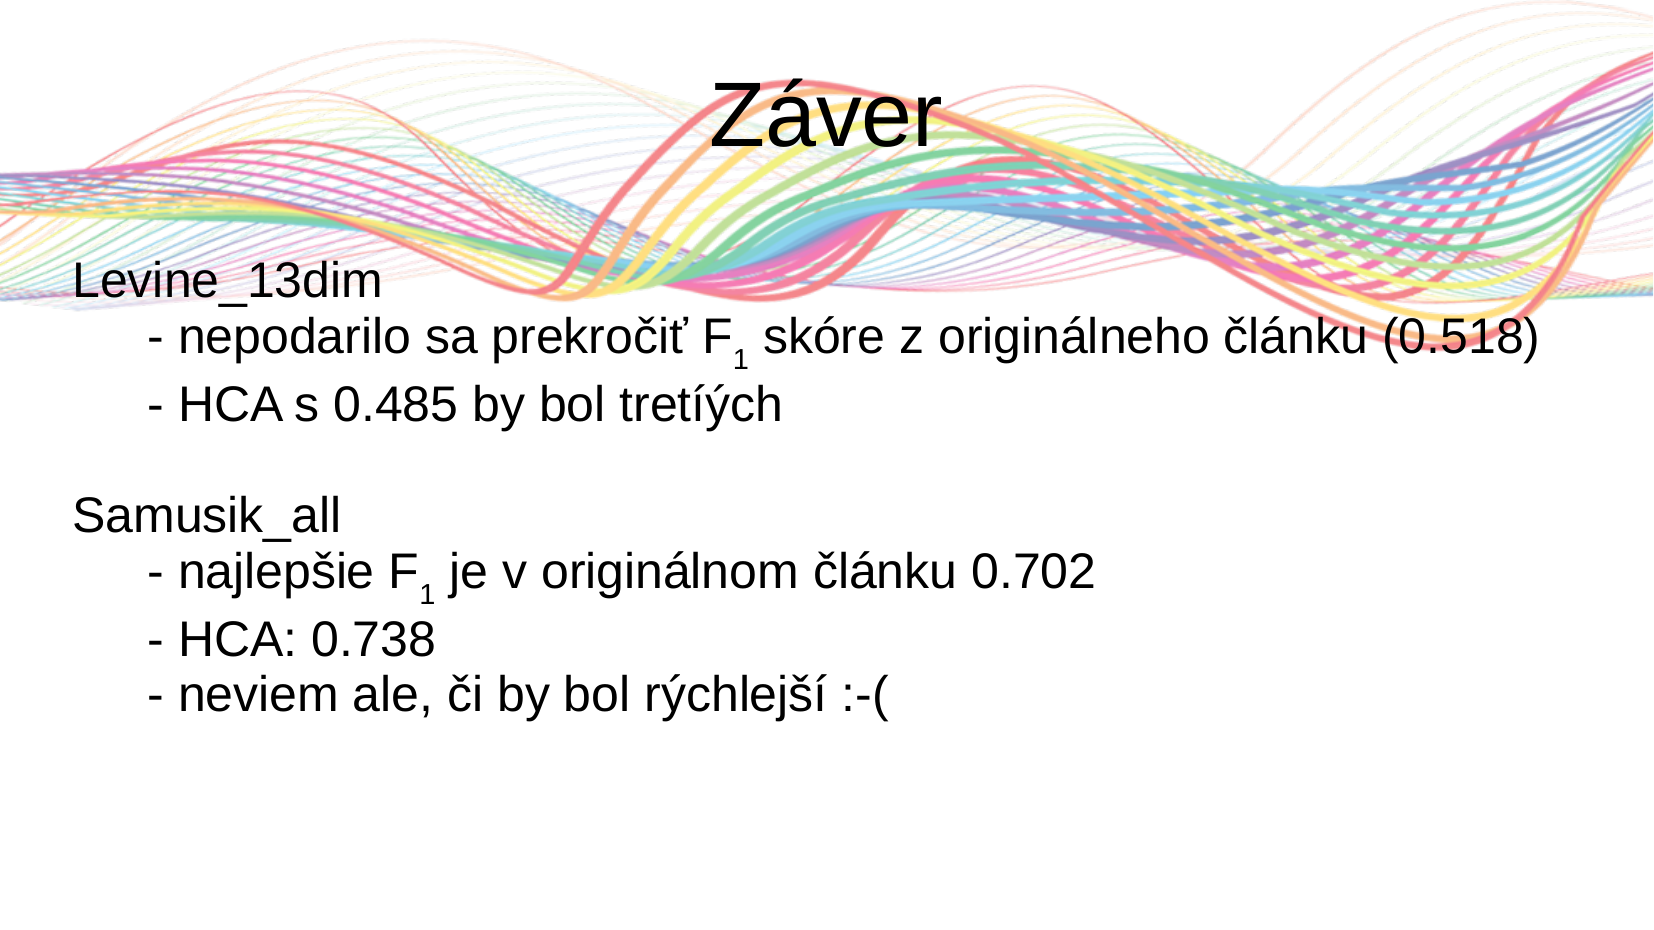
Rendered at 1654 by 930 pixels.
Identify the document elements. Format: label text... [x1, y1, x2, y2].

text_box Levine_13dim - nepodarilo sa prekročiť F1 skóre z originálneho článku (0.518) - HCA s 0.485 by bol tretíých Samusik_all - najlepšie F1 je v originálnom článku 0.702 - HCA: 0.738 - neviem ale, či by bol rýchlejší :-( [72, 217, 1561, 757]
title Záver [82, 37, 1571, 193]
picture [0, 0, 1654, 372]
